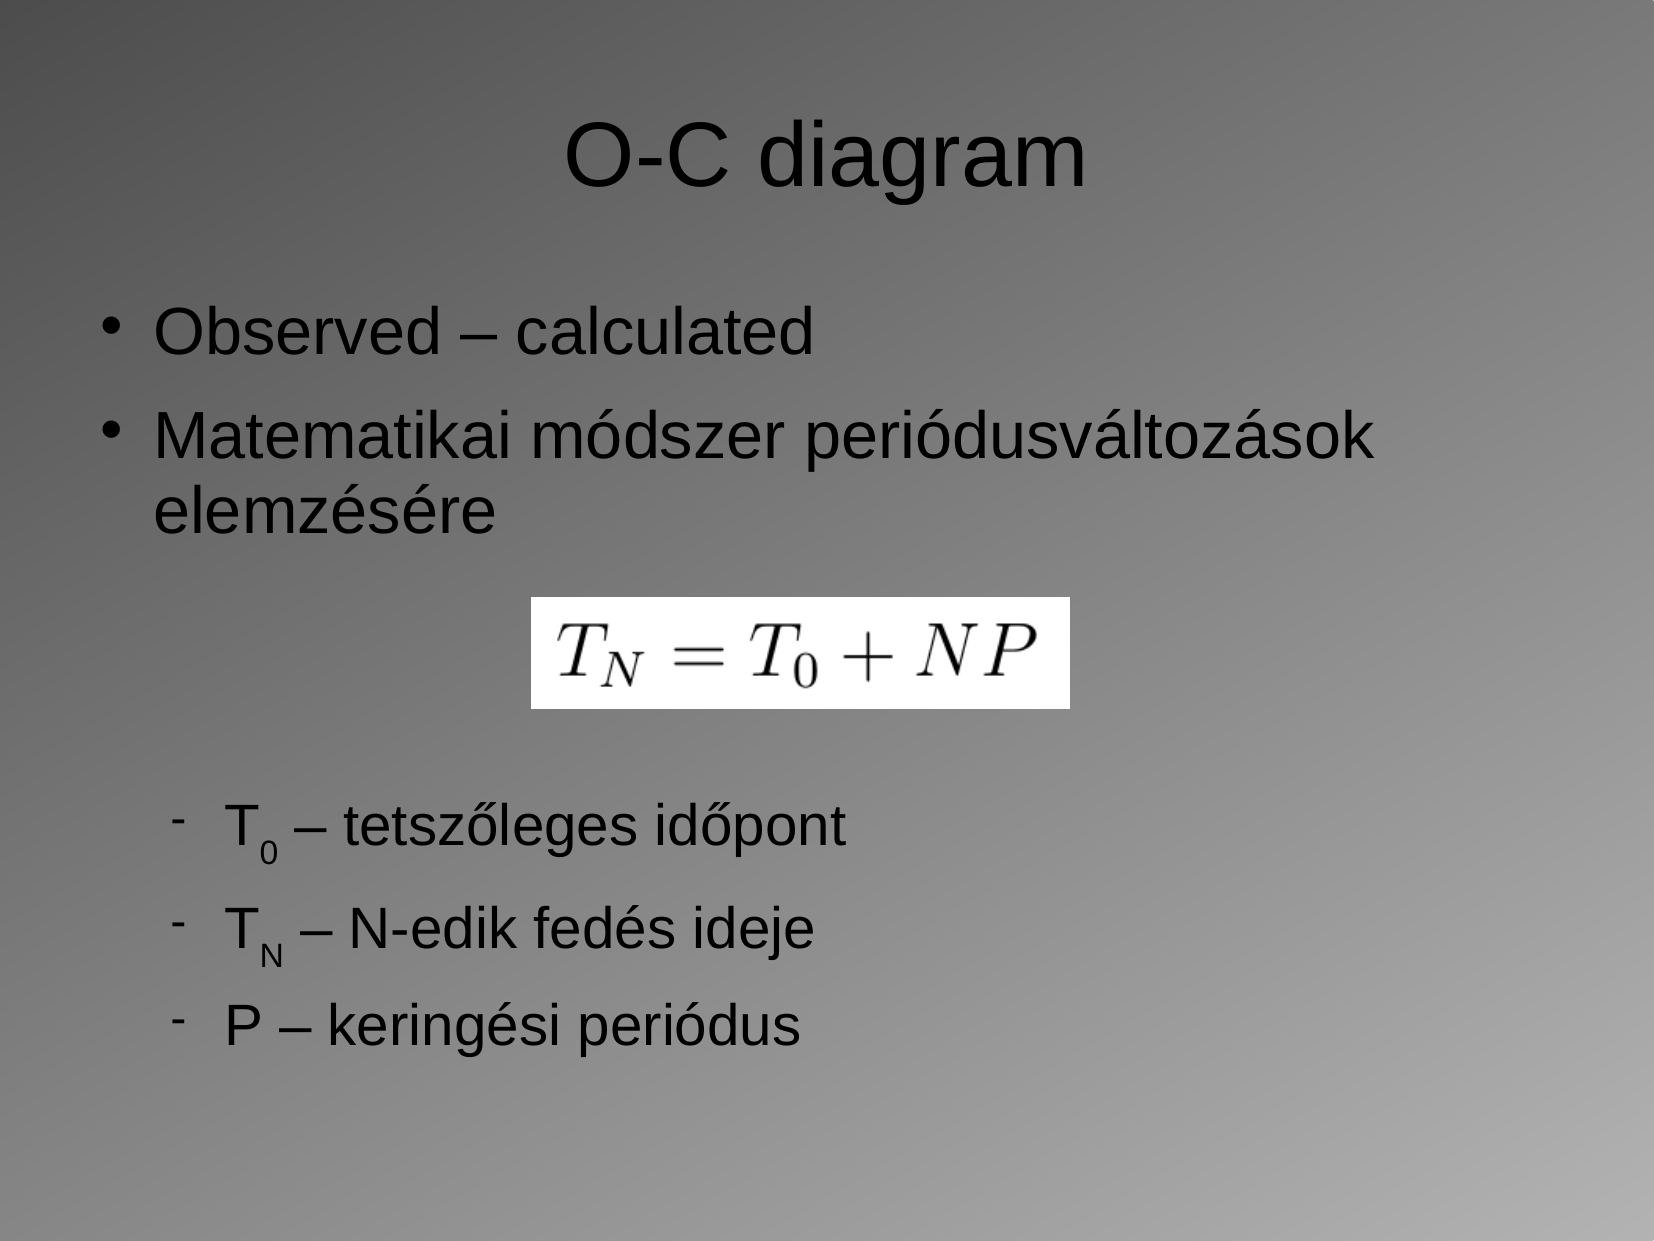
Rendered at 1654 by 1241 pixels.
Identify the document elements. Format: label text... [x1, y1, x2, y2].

list Observed – calculated Matematikai módszer periódusváltozások elemzésére T0 – tetszőleges időpont TN – N-edik fedés ideje P – keringési periódus [82, 290, 1571, 1010]
title O-C diagram [82, 49, 1571, 257]
